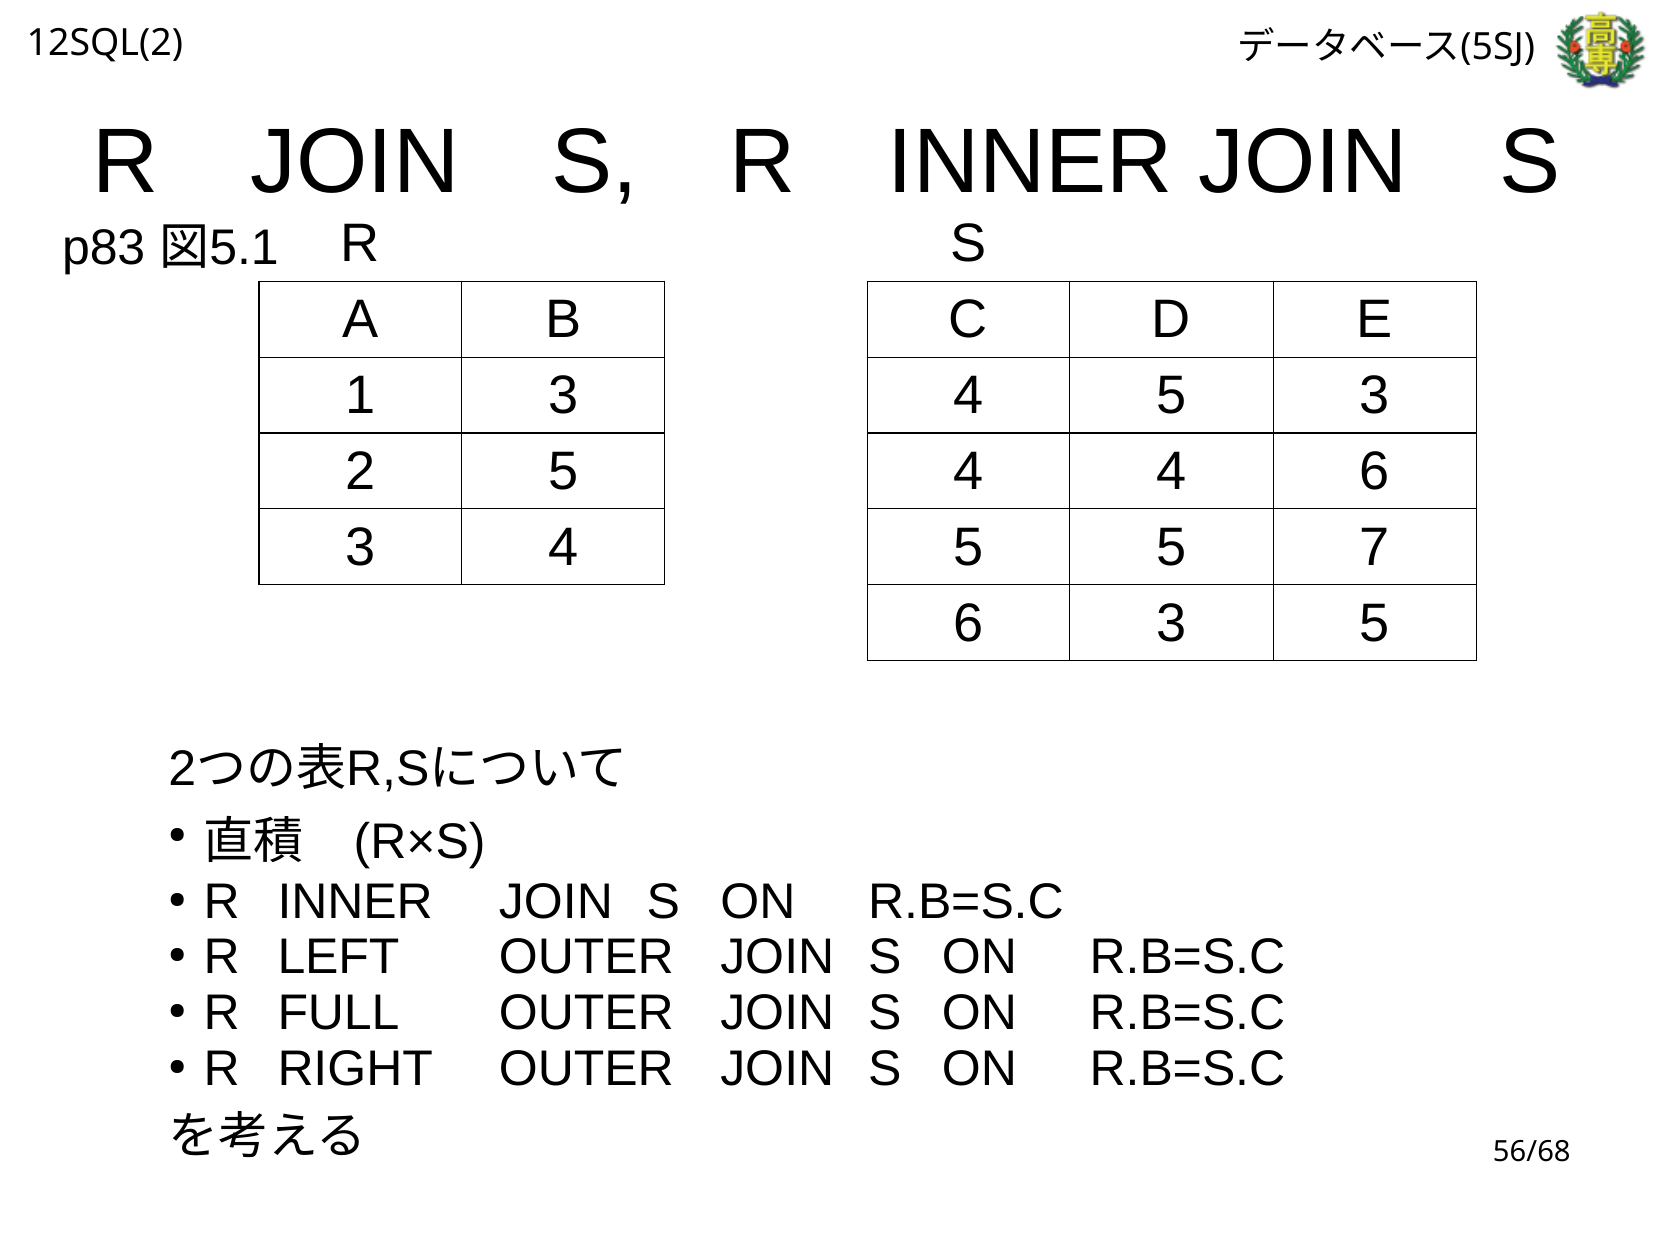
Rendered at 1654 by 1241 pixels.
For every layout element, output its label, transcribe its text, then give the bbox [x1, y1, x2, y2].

table_cell 4 [462, 509, 664, 584]
table_cell [665, 281, 867, 357]
table_cell C [868, 282, 1069, 357]
table_cell E [1274, 282, 1476, 357]
text_box 2つの表R,Sについて 直積 (R×S) R INNER JOIN S ON R.B=S.C R LEFT OUTER JOIN S ON R.B=S.C R FULL OUTER JOIN S ON R.B=S.C R RIGHT OUTER JOIN S ON R.B=S.C を考える [153, 720, 1560, 1149]
table_cell 6 [868, 585, 1069, 660]
table_cell 4 [1070, 434, 1273, 508]
table_header [1070, 205, 1273, 281]
table_cell [664, 585, 867, 661]
table_cell 1 [260, 358, 461, 432]
table_cell 6 [1274, 434, 1476, 508]
table_cell 5 [1070, 509, 1273, 584]
table_cell 4 [868, 434, 1069, 508]
table_header [664, 205, 867, 281]
table_cell [665, 357, 867, 433]
table_cell 5 [1070, 358, 1273, 432]
table_cell 5 [868, 509, 1069, 584]
table_cell 5 [1274, 585, 1476, 660]
table_cell A [260, 282, 461, 357]
text_box p83 図5.1 [47, 199, 319, 278]
table_cell [462, 585, 664, 661]
table_cell 5 [462, 434, 664, 508]
table_cell 3 [260, 509, 461, 584]
picture [1553, 2, 1650, 99]
title R JOIN S, R INNER JOIN S [82, 49, 1571, 257]
table_header [1273, 205, 1476, 281]
table_cell D [1070, 282, 1273, 357]
table_header [462, 205, 664, 281]
table_cell 3 [462, 358, 664, 432]
table_cell B [462, 282, 664, 357]
table_cell 7 [1274, 509, 1476, 584]
table_header R [259, 205, 462, 281]
table_cell [259, 585, 462, 661]
table_cell 3 [1070, 585, 1273, 660]
table_cell [665, 433, 867, 509]
table_header S [867, 205, 1070, 281]
table_cell [665, 509, 867, 585]
table_cell 2 [260, 434, 461, 508]
table_cell 3 [1274, 358, 1476, 432]
table_cell 4 [868, 358, 1069, 432]
